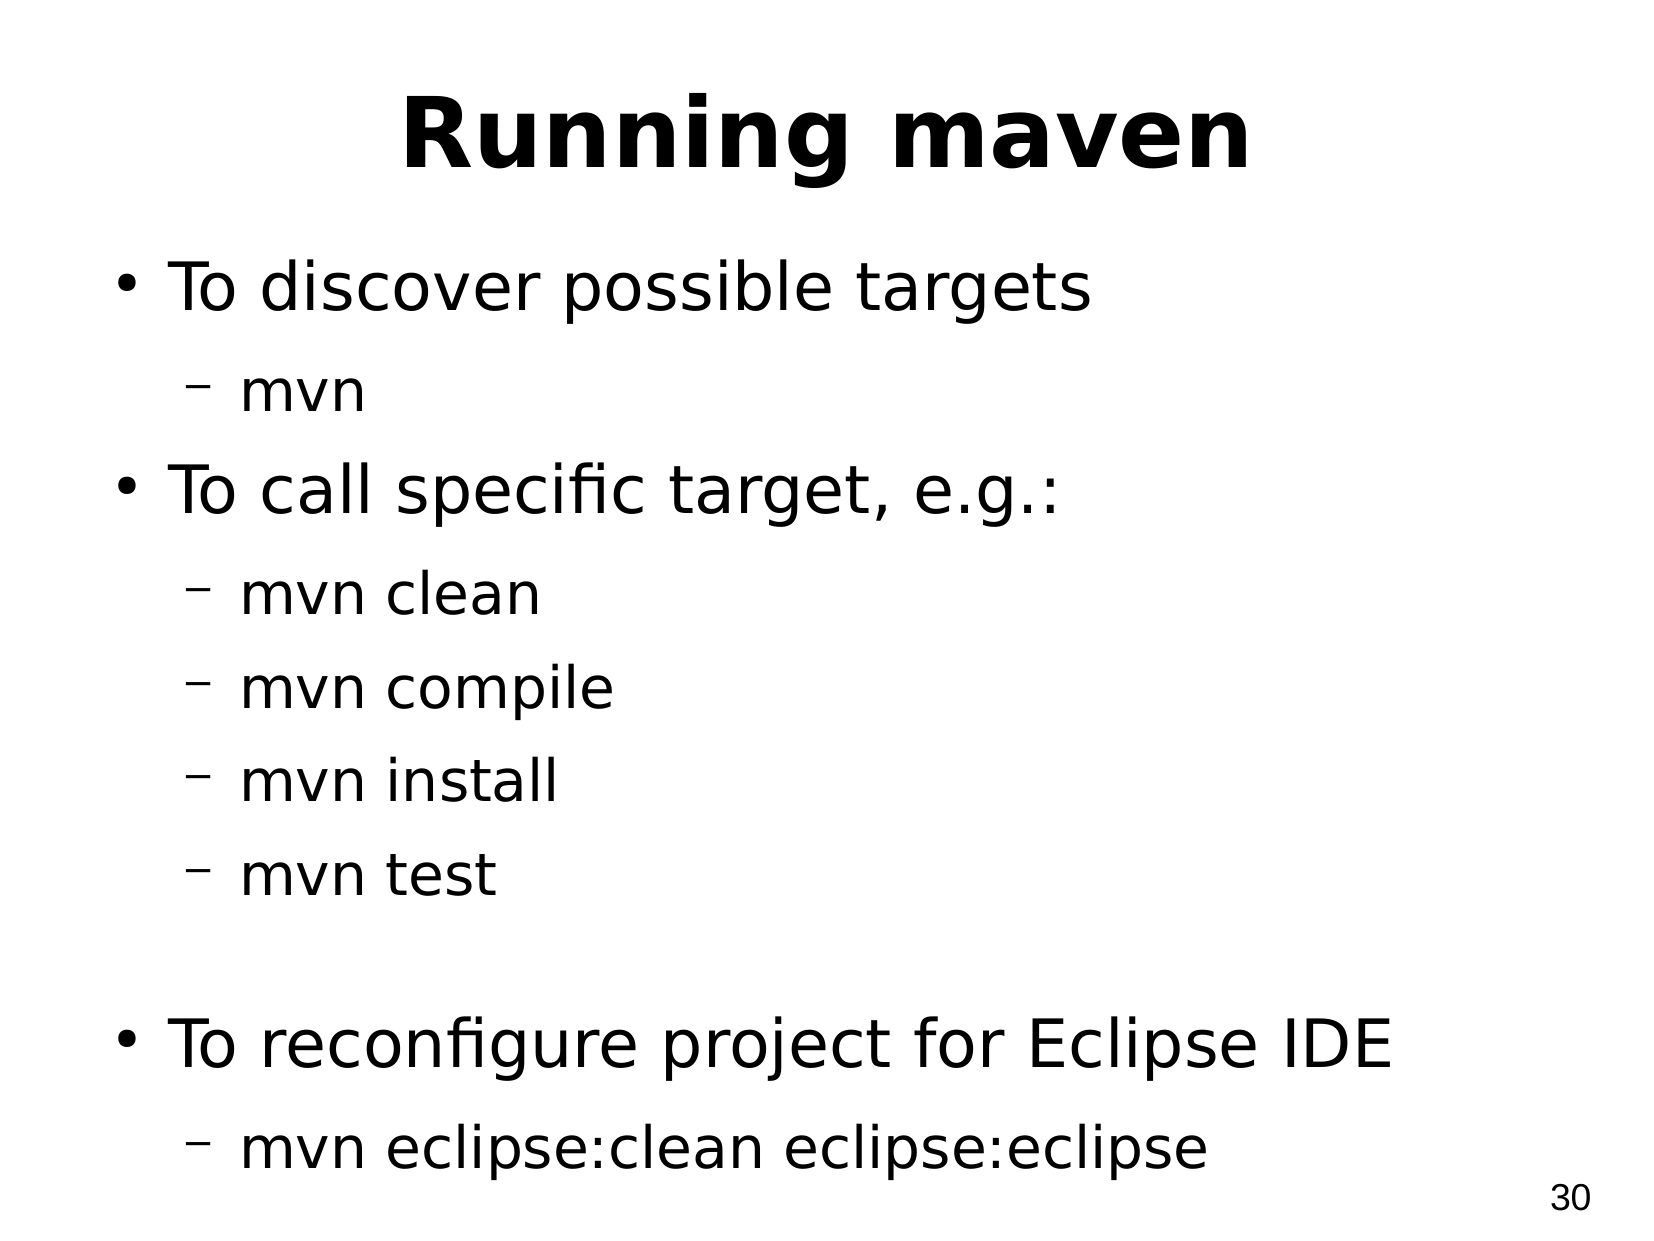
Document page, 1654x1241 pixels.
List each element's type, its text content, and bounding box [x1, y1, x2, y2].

list To discover possible targets mvn To call specific target, e.g.: mvn clean mvn compile mvn install mvn test To reconfigure project for Eclipse IDE mvn eclipse:clean eclipse:eclipse [82, 236, 1571, 1205]
title Running maven [82, 49, 1571, 196]
